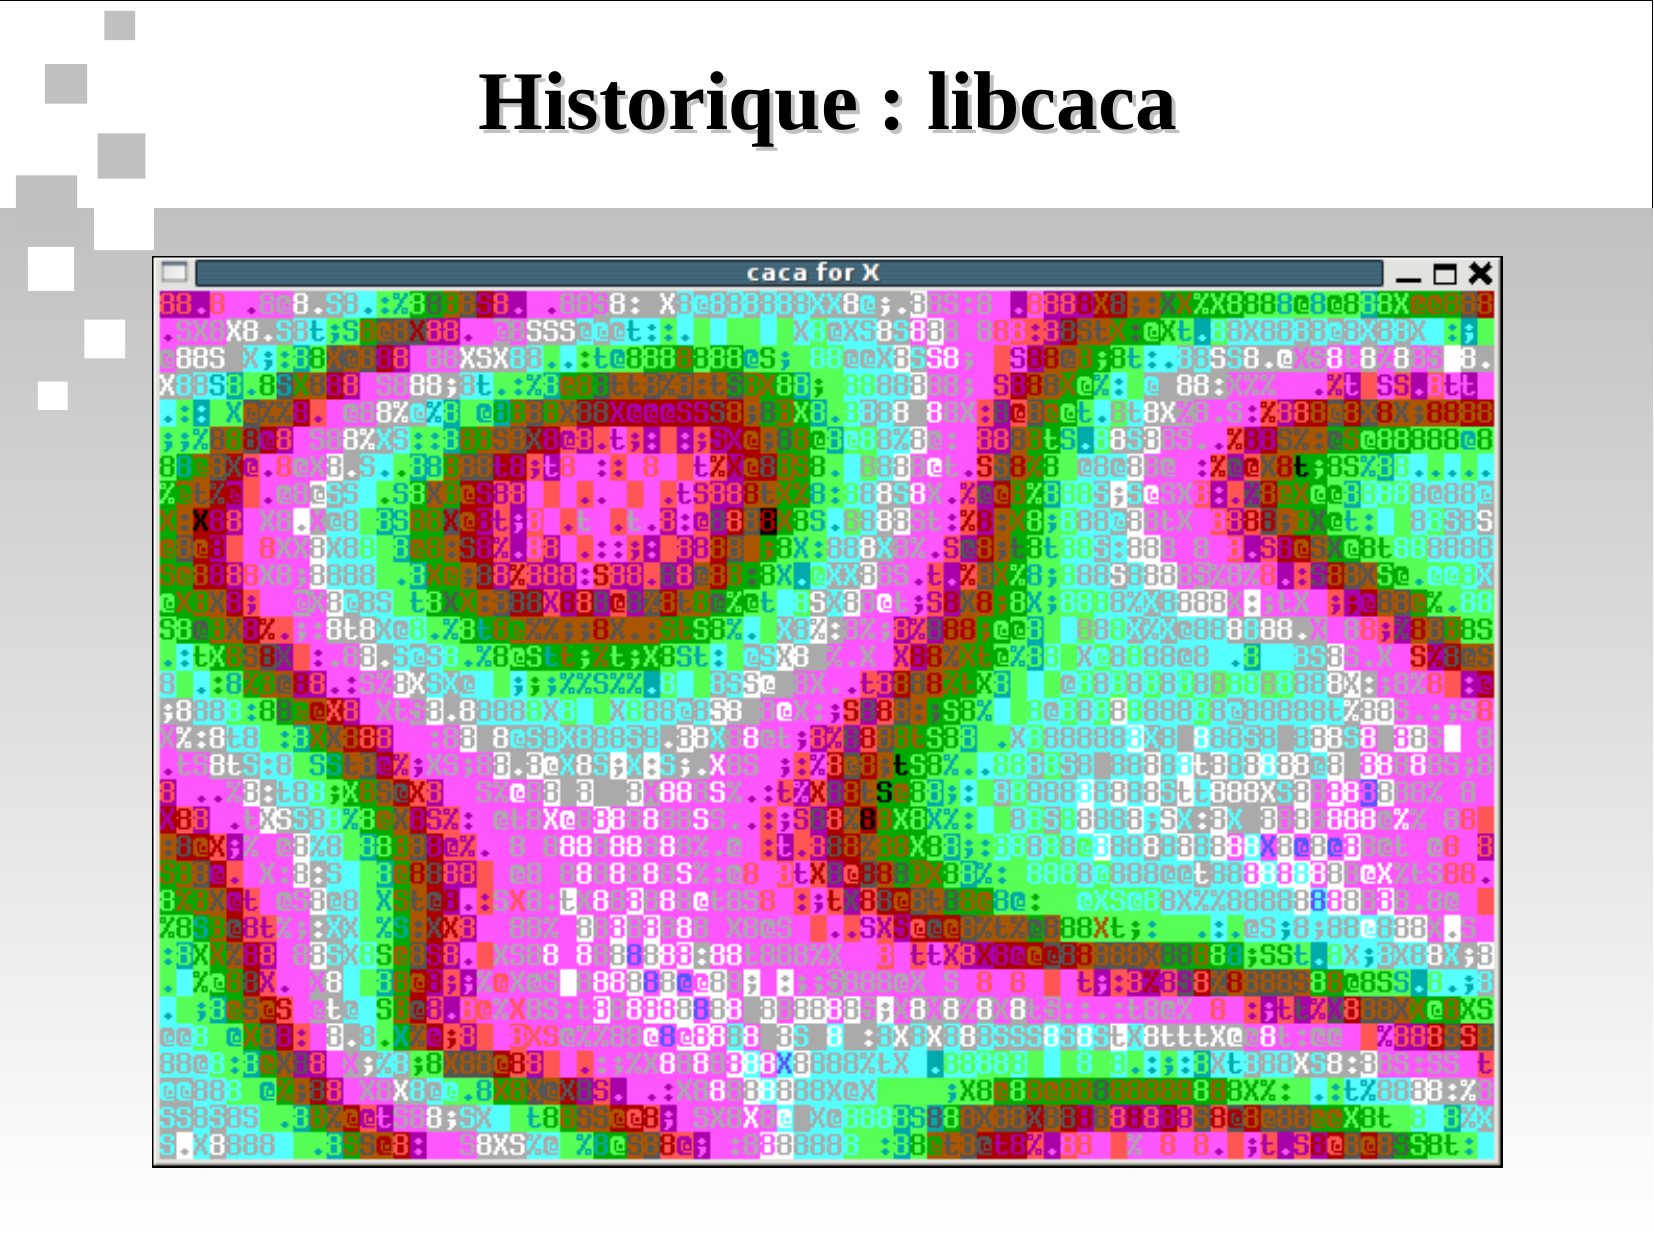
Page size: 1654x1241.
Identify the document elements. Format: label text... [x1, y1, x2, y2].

title Historique : libcaca [90, 0, 1567, 204]
picture [152, 256, 1503, 1168]
